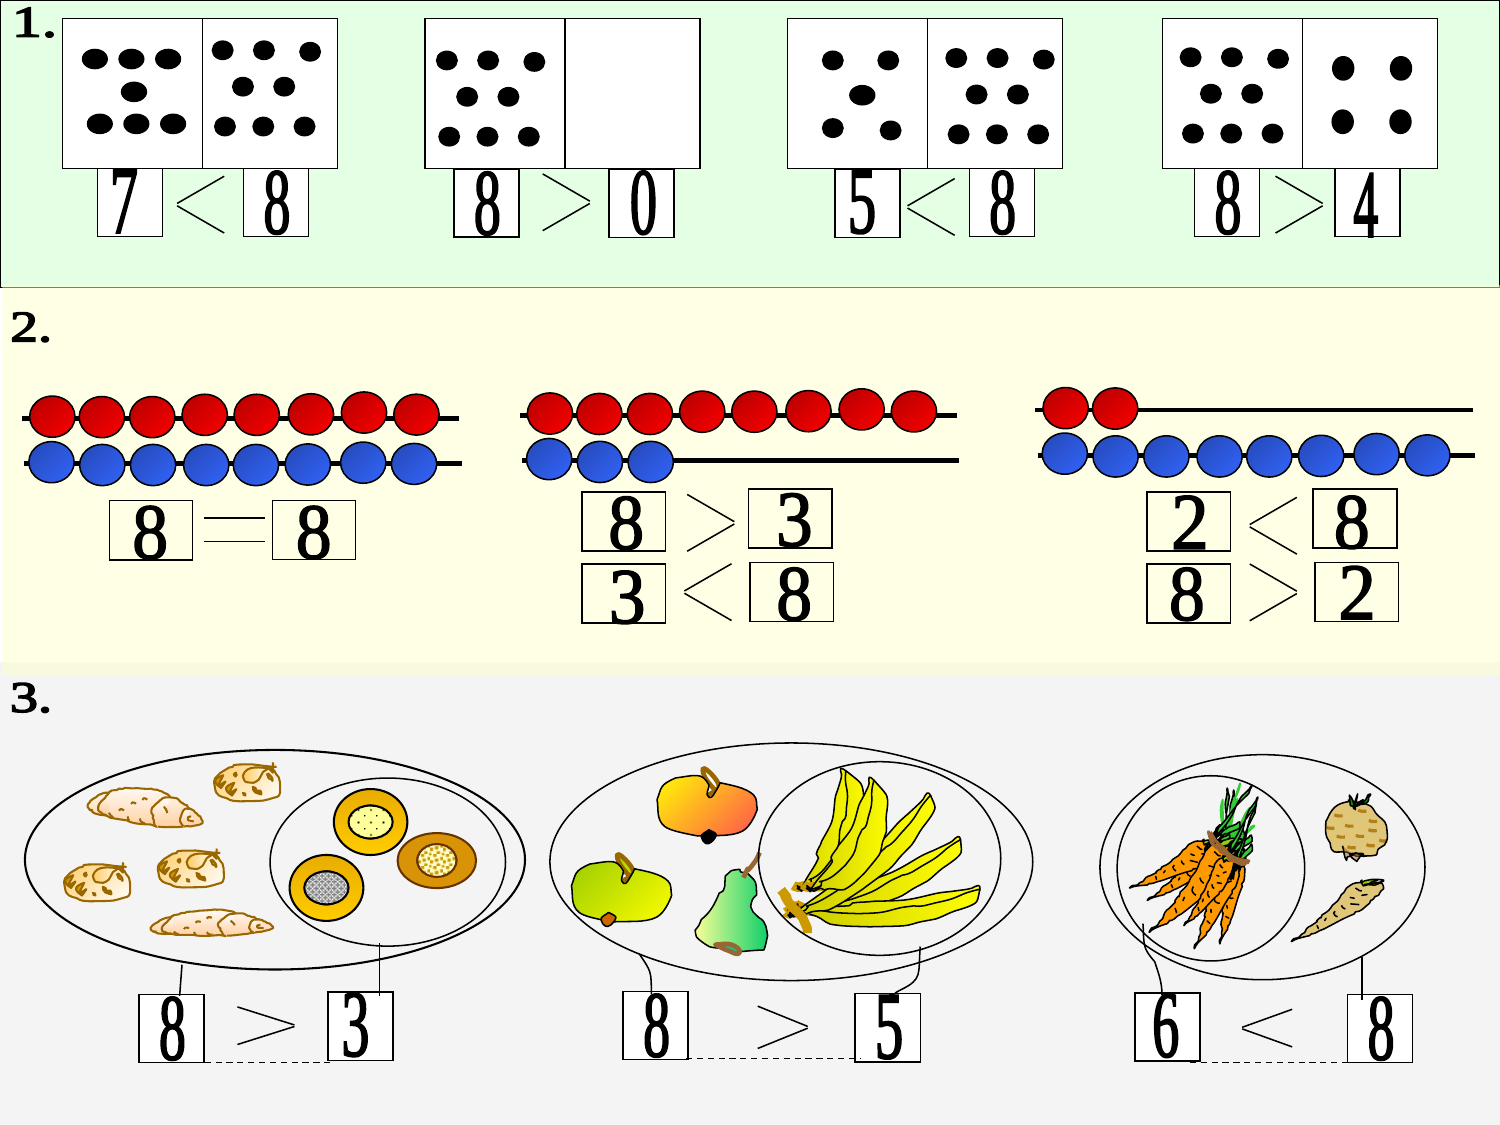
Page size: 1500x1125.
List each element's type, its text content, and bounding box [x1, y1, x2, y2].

text_box 5 [851, 170, 874, 234]
text_box 8 [611, 496, 642, 550]
text_box 8 [991, 170, 1014, 235]
text_box 3. [41, 707, 49, 713]
text_box 8 [1336, 495, 1367, 549]
text_box 8 [1171, 567, 1202, 621]
text_box 8 [1216, 170, 1240, 235]
text_box 3 [612, 570, 643, 624]
text_box 5 [878, 995, 902, 1060]
text_box 8 [779, 567, 810, 621]
text_box 3 [779, 493, 810, 547]
text_box 1. [45, 32, 54, 38]
text_box 3. [12, 683, 36, 713]
text_box 2. [12, 312, 35, 342]
text_box [0, 0, 1500, 1125]
text_box 2 [1341, 566, 1372, 620]
text_box 8 [645, 993, 668, 1058]
text_box 4 [1354, 173, 1378, 238]
text_box 2 [1174, 495, 1205, 549]
text_box 8 [161, 996, 184, 1061]
text_box 7 [113, 169, 137, 234]
text_box 8 [476, 171, 499, 236]
text_box 8 [1369, 996, 1393, 1061]
text_box 0 [632, 170, 655, 235]
text_box 8 [135, 505, 166, 559]
text_box 8 [265, 170, 289, 235]
text_box 6 [1154, 993, 1178, 1058]
text_box 2. [41, 336, 49, 342]
text_box 8 [298, 505, 329, 559]
text_box 3 [344, 992, 368, 1057]
text_box 1. [17, 7, 39, 37]
